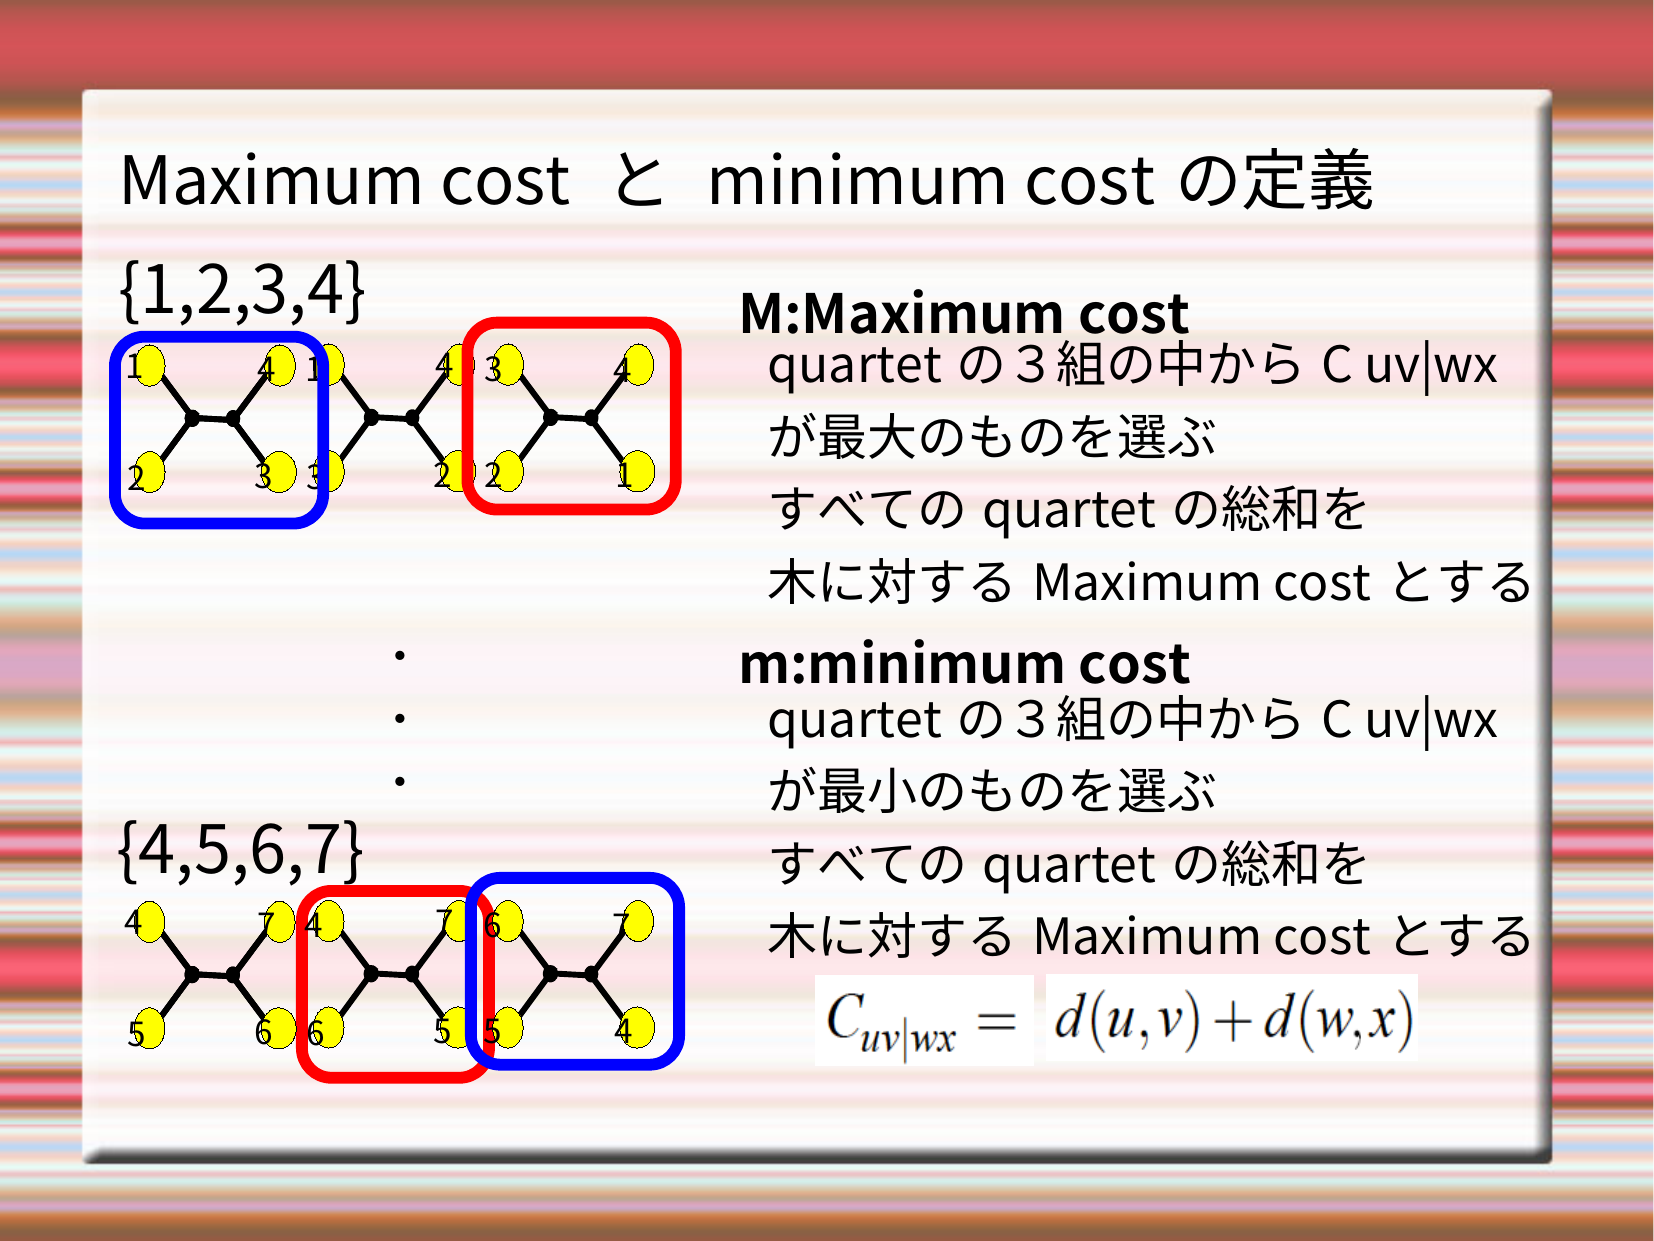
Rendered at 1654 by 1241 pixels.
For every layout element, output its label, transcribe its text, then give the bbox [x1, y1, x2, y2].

text_box quartetの３組の中からC uv|wx が最小のものを選ぶ すべてのquartetの総和を 木に対するMaximum costとする [767, 679, 1565, 930]
text_box 1 [615, 449, 639, 492]
text_box 5 [127, 1008, 152, 1051]
text_box quartetの３組の中からC uv|wx が最大のものを選ぶ すべてのquartetの総和を 木に対するMaximum costとする [767, 324, 1565, 621]
text_box 3 [254, 450, 279, 493]
text_box 5 [484, 1005, 508, 1048]
picture [0, 0, 1654, 1241]
text_box [587, 968, 596, 975]
text_box [331, 1007, 345, 1048]
text_box [451, 900, 465, 942]
text_box [329, 344, 345, 386]
text_box M:Maximum cost [738, 270, 1388, 325]
text_box 3 [484, 342, 509, 385]
text_box 1 [321, 342, 329, 357]
text_box [331, 450, 345, 492]
text_box [509, 450, 524, 492]
text_box [587, 412, 596, 419]
text_box [277, 901, 296, 943]
text_box 2 [484, 449, 509, 492]
text_box 4 [124, 895, 149, 939]
text_box [639, 1007, 655, 1048]
text_box [141, 901, 165, 943]
text_box 1 [304, 346, 317, 385]
text_box [229, 969, 237, 975]
text_box [279, 451, 297, 493]
text_box [408, 412, 417, 419]
text_box 2 [127, 451, 152, 495]
text_box [279, 1007, 297, 1049]
text_box 6 [254, 1006, 279, 1049]
text_box [229, 412, 238, 420]
text_box 4 [614, 1005, 639, 1048]
text_box [458, 450, 463, 492]
text_box [152, 451, 166, 493]
text_box [638, 900, 654, 942]
text_box [508, 900, 524, 942]
text_box 4 [304, 898, 329, 942]
text_box 5 [433, 1005, 458, 1048]
text_box {4,5,6,7} [116, 795, 493, 881]
text_box [282, 345, 296, 386]
text_box [639, 450, 655, 492]
text_box [457, 1006, 466, 1049]
text_box [506, 344, 524, 386]
text_box [507, 1006, 524, 1049]
text_box 3 [306, 450, 317, 494]
text_box 1 [125, 343, 150, 382]
text_box [140, 344, 166, 387]
text_box {1,2,3,4} [118, 236, 471, 321]
text_box 2 [433, 449, 458, 492]
text_box m:minimum cost [738, 620, 1388, 675]
text_box [329, 900, 345, 942]
text_box [450, 344, 462, 386]
text_box [147, 1007, 165, 1049]
text_box 6 [483, 898, 508, 942]
text_box 6 [306, 1007, 331, 1050]
text_box 4 [613, 343, 638, 387]
text_box ・ ・ ・ [378, 621, 463, 759]
text_box [408, 968, 417, 976]
text_box [638, 343, 654, 386]
text_box 7 [257, 899, 282, 942]
text_box Maximum cost と minimum costの定義 [118, 127, 1506, 194]
text_box 7 [435, 895, 460, 939]
text_box 7 [612, 900, 638, 943]
text_box 4 [435, 339, 460, 382]
text_box 4 [257, 343, 282, 386]
